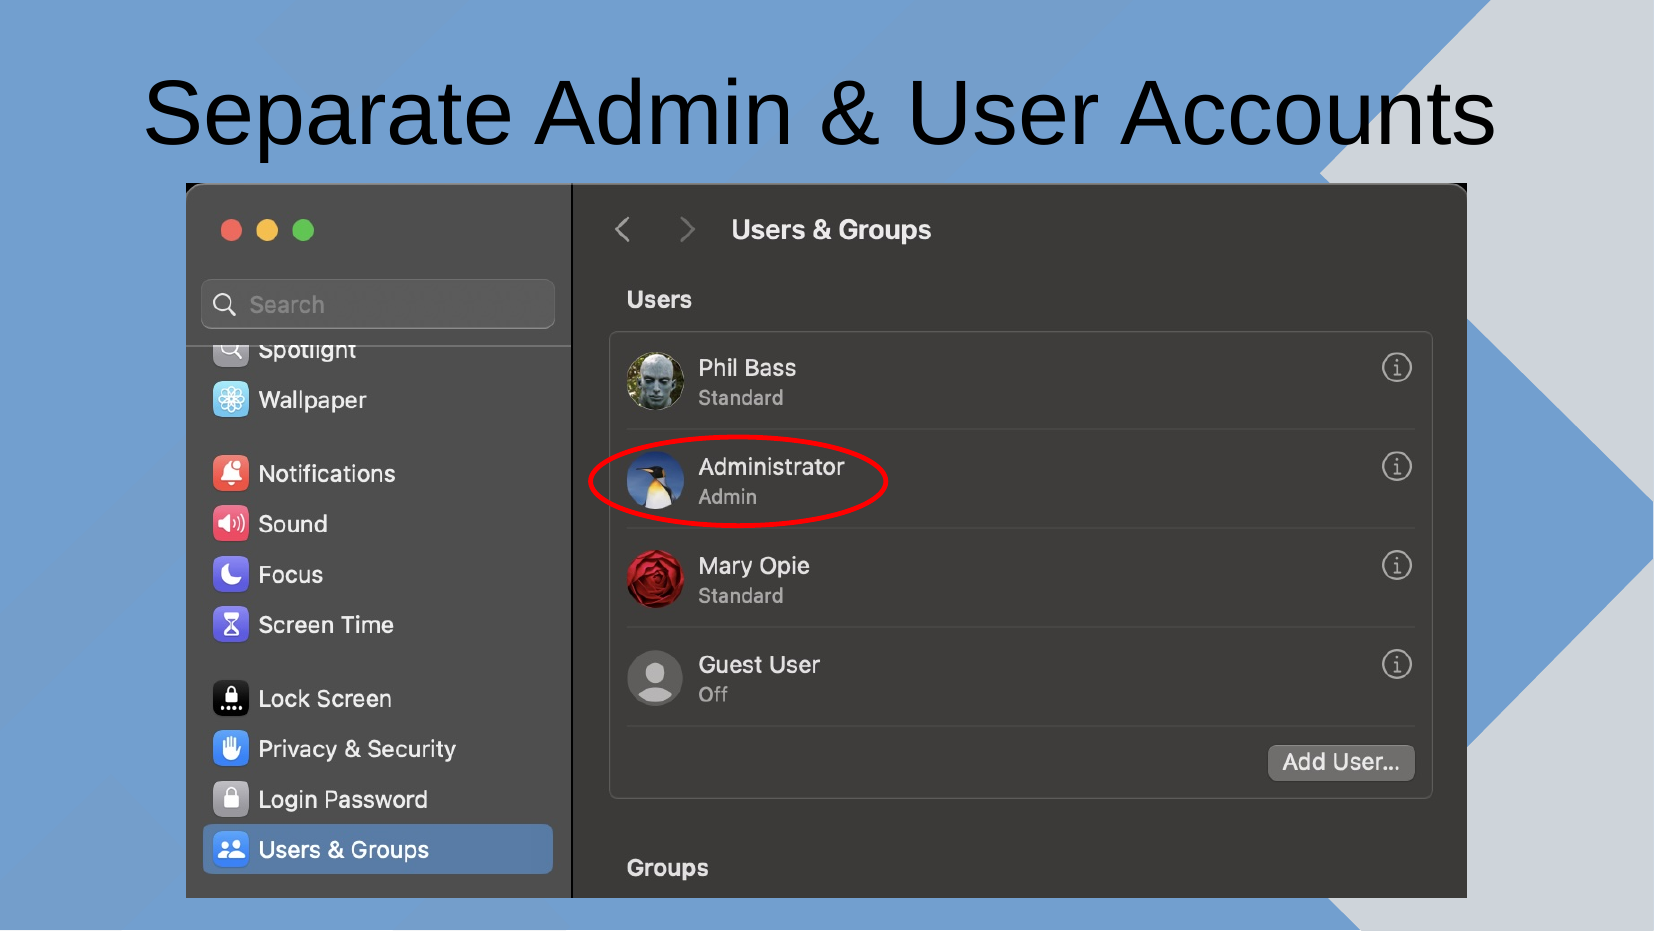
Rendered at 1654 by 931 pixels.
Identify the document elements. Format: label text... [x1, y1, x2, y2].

picture [186, 183, 1467, 898]
title Separate Admin & User Accounts [76, 35, 1565, 191]
